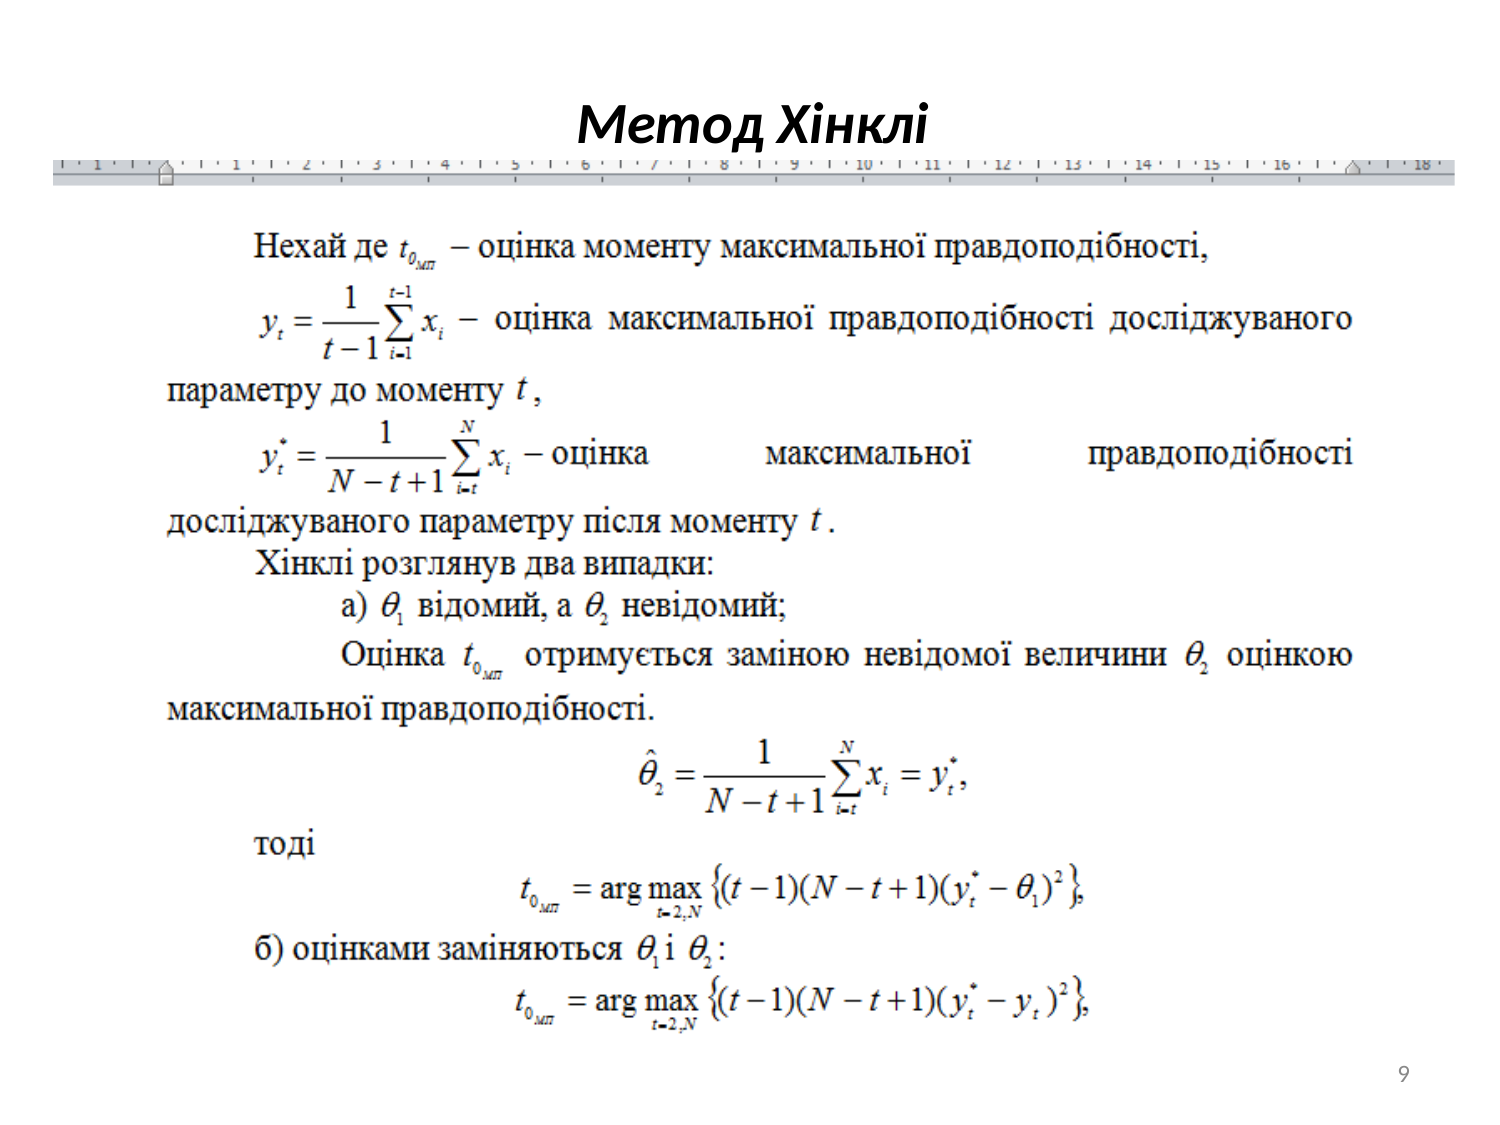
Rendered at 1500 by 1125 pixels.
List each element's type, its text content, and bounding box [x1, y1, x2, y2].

text_box <номер> [1074, 1042, 1426, 1103]
picture [53, 160, 1455, 1060]
list Метод Хінклі [41, 78, 1465, 977]
